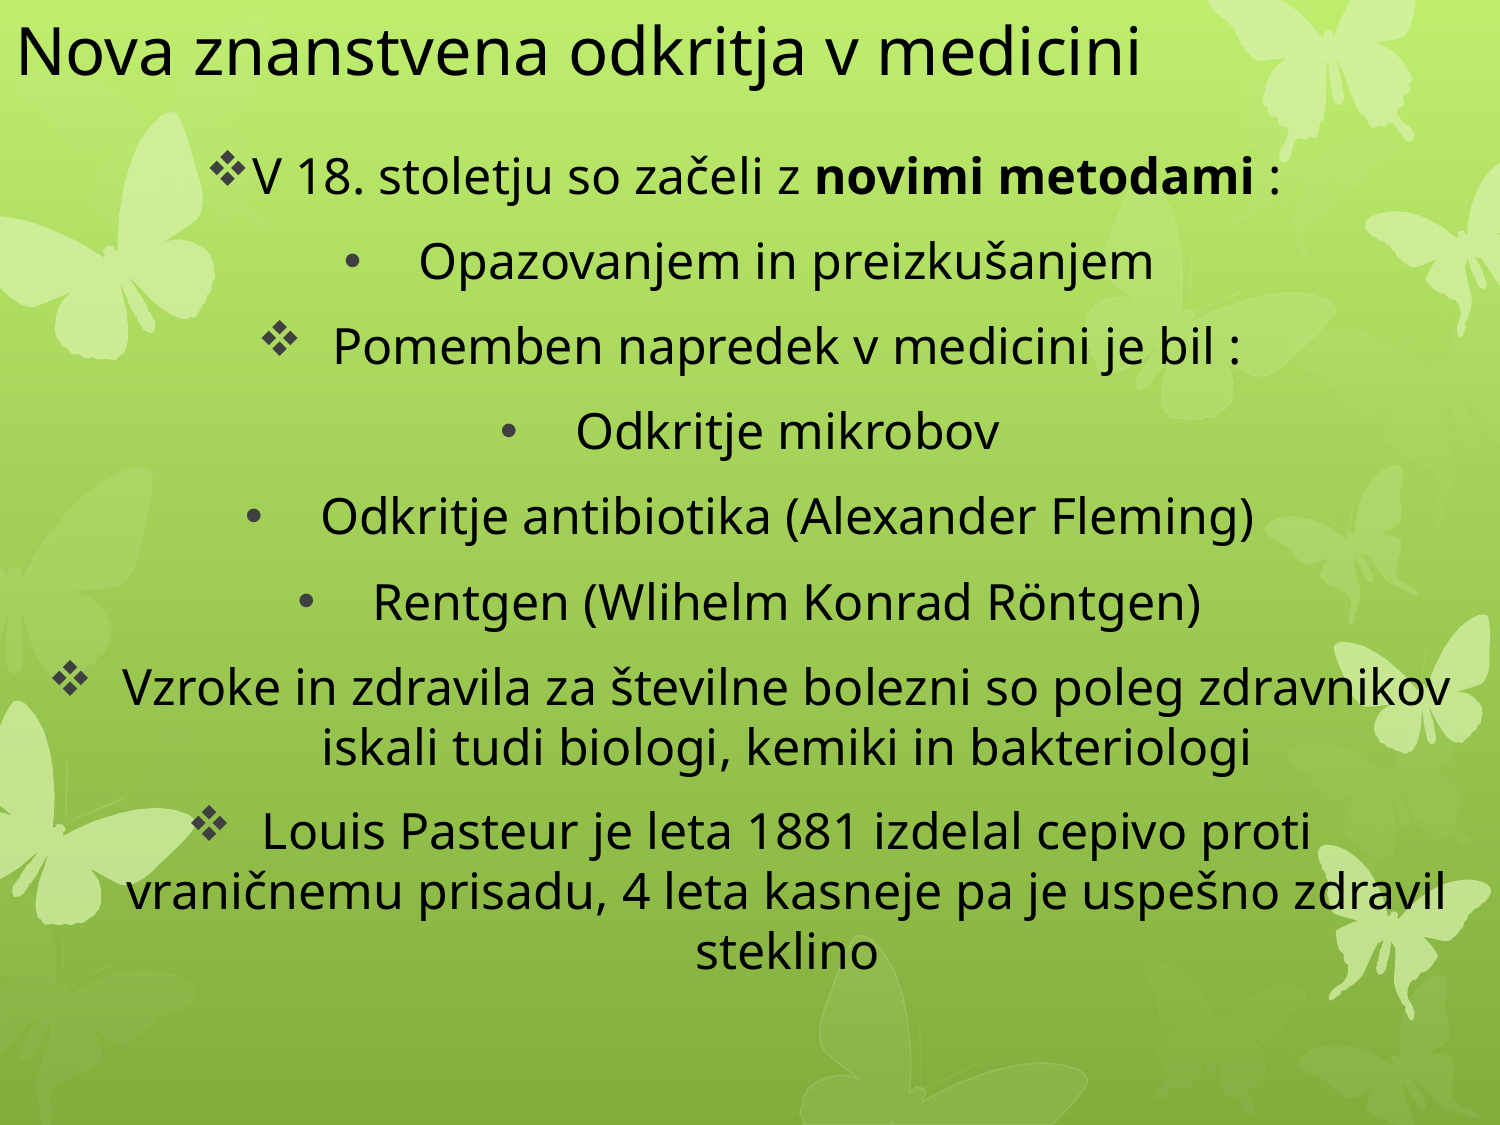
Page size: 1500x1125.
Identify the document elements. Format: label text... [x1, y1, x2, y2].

list V 18. stoletju so začeli z novimi metodami : Opazovanjem in preizkušanjem Pomemben napredek v medicini je bil : Odkritje mikrobov Odkritje antibiotika (Alexander Fleming) Rentgen (Wlihelm Konrad Röntgen) Vzroke in zdravila za številne bolezni so poleg zdravnikov iskali tudi biologi, kemiki in bakteriologi Louis Pasteur je leta 1881 izdelal cepivo proti vraničnemu prisadu, 4 leta kasneje pa je uspešno zdravil steklino [29, 137, 1471, 1083]
title Nova znanstvena odkritja v medicini [0, 1, 1270, 97]
